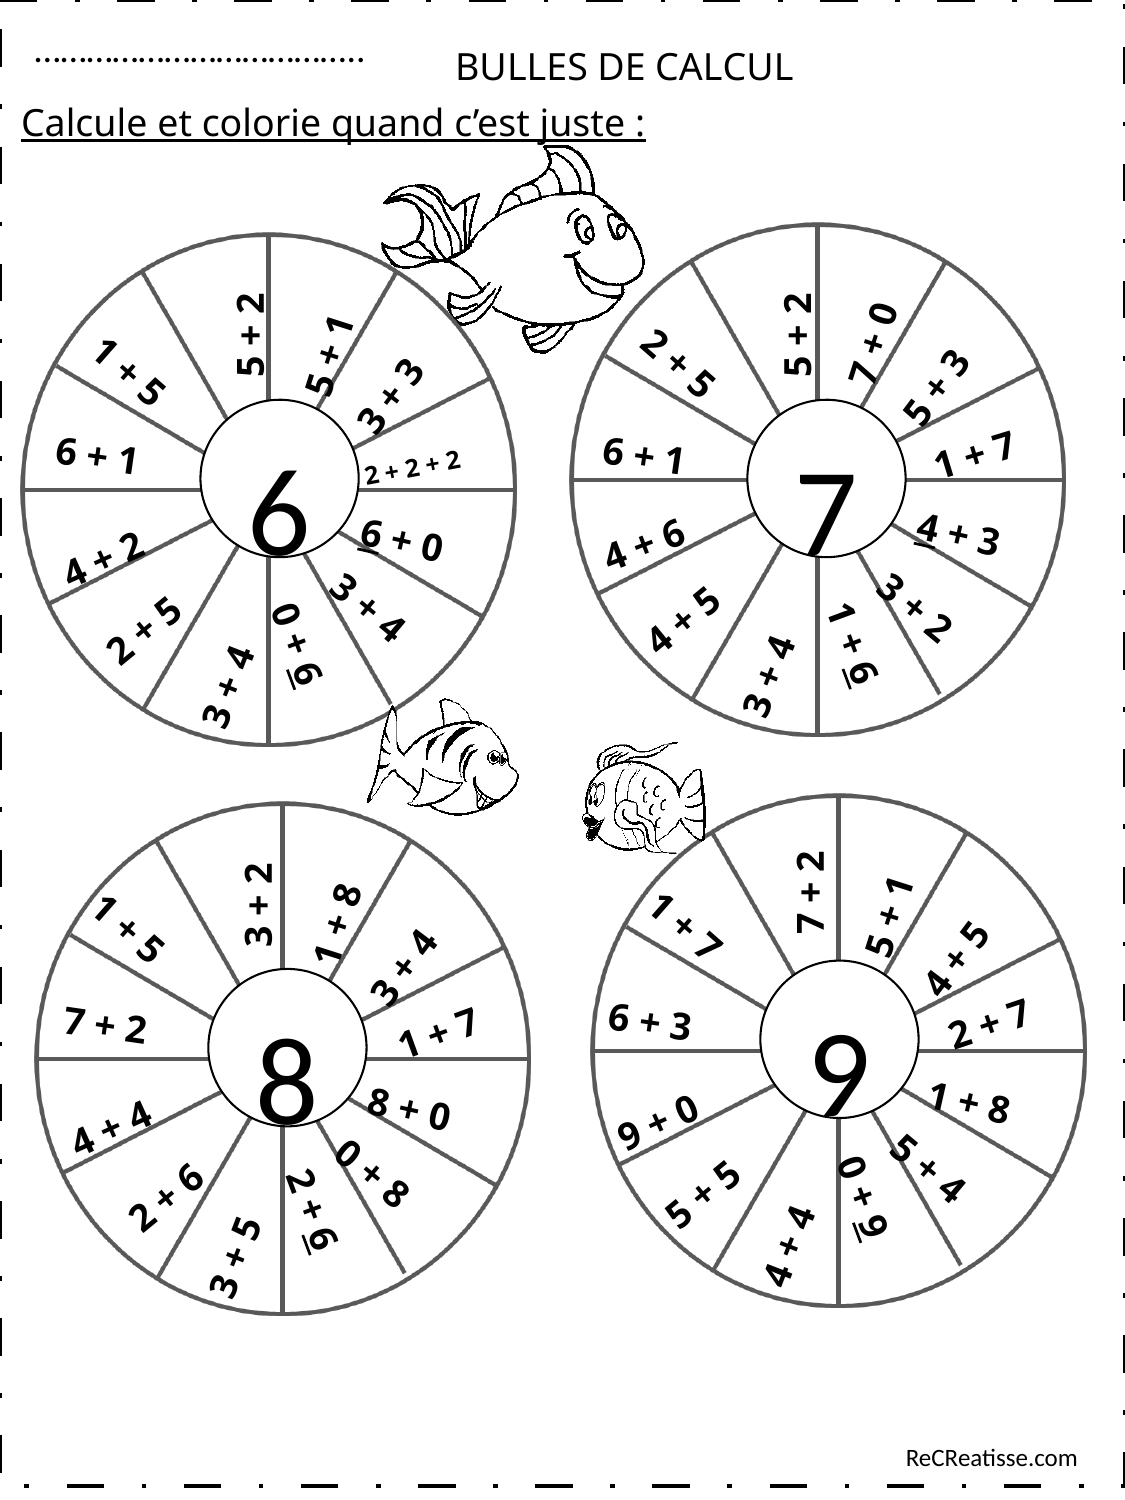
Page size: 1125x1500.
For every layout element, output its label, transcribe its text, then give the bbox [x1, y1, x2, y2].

picture [20, 152, 1087, 1316]
text_box 1 + 5 [66, 310, 193, 432]
text_box 3 + 3 [331, 331, 449, 452]
text_box BULLES DE CALCUL [440, 35, 1125, 95]
text_box 2 + 6 [265, 1145, 362, 1274]
text_box 8 + 0 [350, 1066, 473, 1151]
picture [352, 1001, 391, 1072]
text_box 4 + 3 [896, 491, 1022, 576]
text_box 3 + 2 [852, 547, 980, 667]
text_box 7 + 0 [826, 279, 918, 407]
text_box 0 + 6 [250, 579, 347, 708]
text_box 7 + 2 [44, 986, 167, 1063]
text_box Calcule et colorie quand c’est juste : [6, 92, 661, 152]
text_box 4 + 4 [45, 1076, 175, 1179]
text_box 2 + 2 + 2 [345, 433, 480, 499]
text_box 5 + 5 [639, 1133, 766, 1253]
text_box 3 + 2 [227, 848, 287, 962]
text_box 4 + 5 [896, 894, 1014, 1010]
text_box 6 [200, 399, 355, 558]
text_box 3 + 5 [185, 1192, 283, 1321]
text_box 2 + 5 [80, 569, 207, 689]
text_box 5 + 1 [842, 852, 935, 980]
text_box 2 + 7 [925, 975, 1053, 1070]
text_box 5 + 2 [766, 278, 826, 392]
text_box 1 + 6 [805, 579, 903, 708]
text_box 3 + 4 [718, 612, 816, 741]
text_box 4 + 2 [38, 507, 168, 610]
picture [338, 986, 347, 992]
text_box 7 [747, 399, 906, 558]
text_box 9 [760, 960, 919, 1119]
text_box ReCReatisse.com [891, 1434, 1125, 1479]
text_box 5 + 3 [877, 323, 994, 441]
text_box 1 + 5 [66, 868, 192, 989]
text_box 6 + 0 [341, 497, 465, 582]
text_box 2 + 6 [102, 1136, 229, 1256]
picture [347, 436, 368, 454]
text_box 4 + 4 [738, 1181, 836, 1310]
text_box 6 + 1 [37, 417, 159, 494]
text_box 5 + 2 [219, 278, 279, 392]
text_box 3 + 4 [344, 903, 462, 1021]
text_box 7 + 2 [779, 836, 839, 950]
text_box 4 + 6 [579, 495, 708, 593]
text_box 4 + 5 [619, 560, 746, 680]
text_box 6 + 3 [589, 983, 712, 1060]
text_box 9 + 0 [593, 1070, 722, 1173]
text_box 3 + 4 [305, 547, 432, 667]
text_box 1 + 7 [374, 984, 503, 1081]
text_box 1 + 8 [289, 861, 382, 989]
text_box 1 + 7 [911, 408, 1038, 500]
text_box 0 + 8 [310, 1113, 437, 1233]
text_box 3 + 4 [177, 622, 276, 751]
text_box 5 + 1 [282, 291, 375, 419]
text_box 0 + 9 [816, 1132, 913, 1261]
text_box 8 [208, 968, 367, 1127]
text_box ……………………………….. [20, 18, 381, 78]
text_box 5 + 4 [866, 1108, 993, 1228]
text_box 2 + 5 [616, 302, 743, 423]
text_box 1 + 8 [908, 1059, 1032, 1144]
text_box 6 + 1 [583, 417, 706, 494]
text_box 1 + 7 [623, 865, 749, 986]
